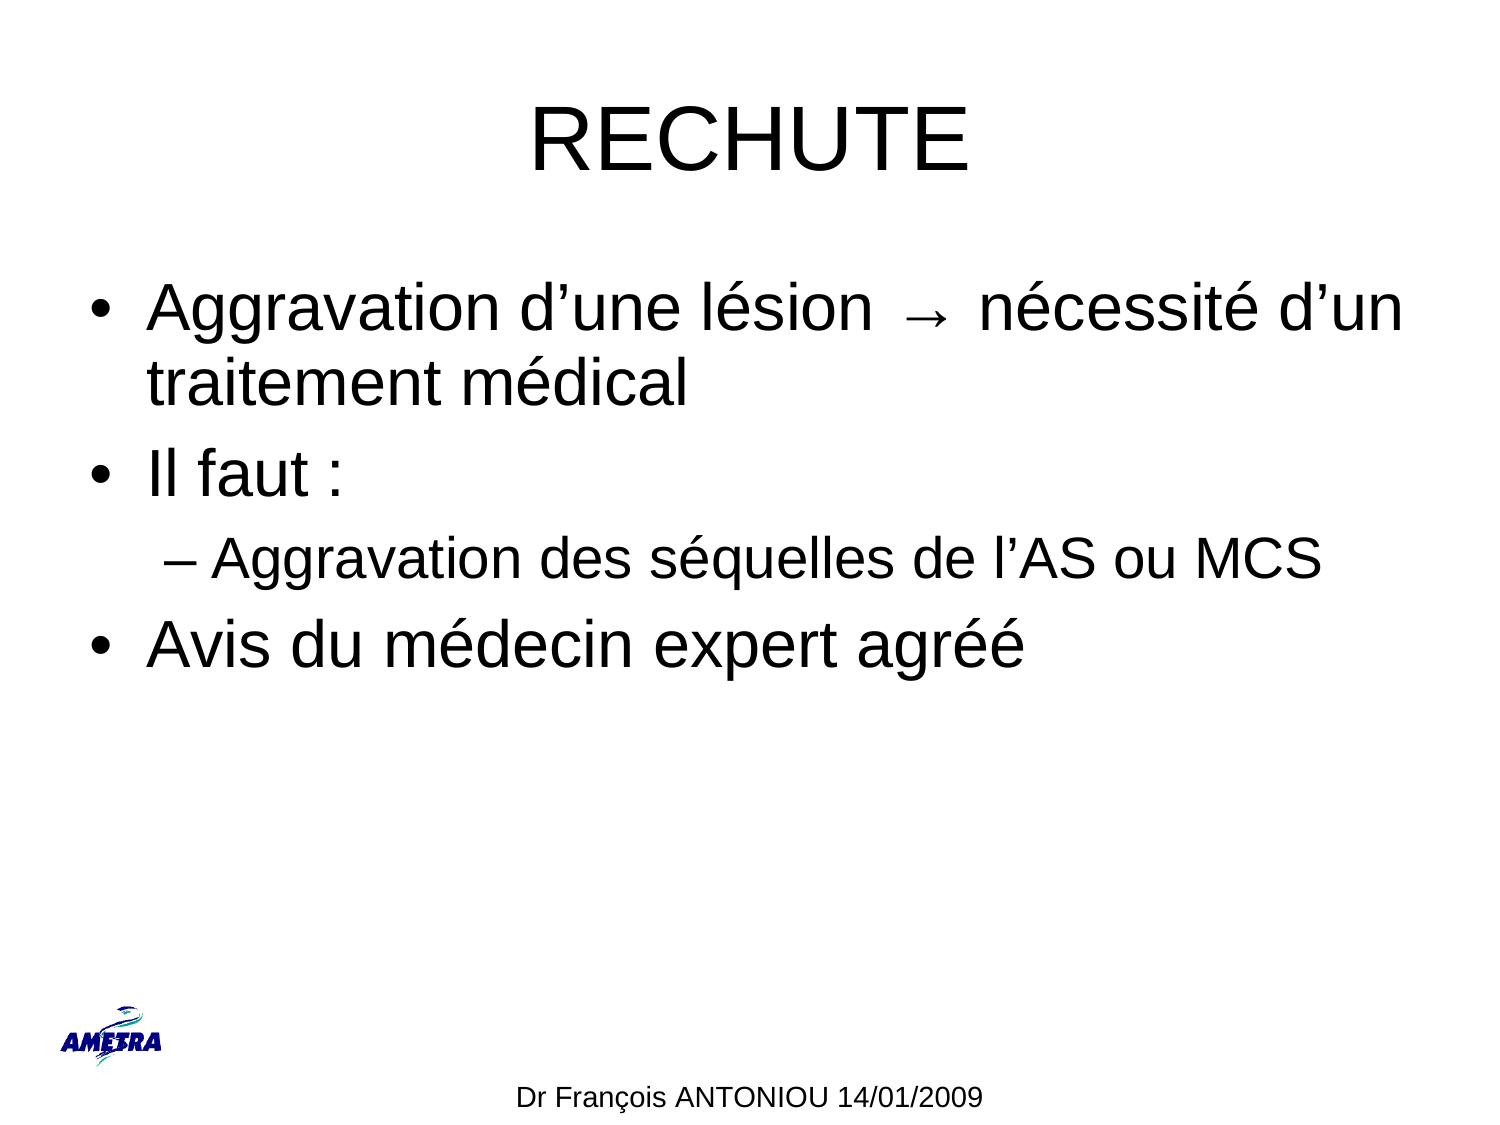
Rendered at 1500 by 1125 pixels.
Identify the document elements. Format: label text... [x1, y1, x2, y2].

list Aggravation d’une lésion → nécessité d’un traitement médical Il faut : Aggravation des séquelles de l’AS ou MCS Avis du médecin expert agréé [75, 262, 1426, 1005]
picture [41, 984, 184, 1093]
title RECHUTE [75, 45, 1426, 233]
